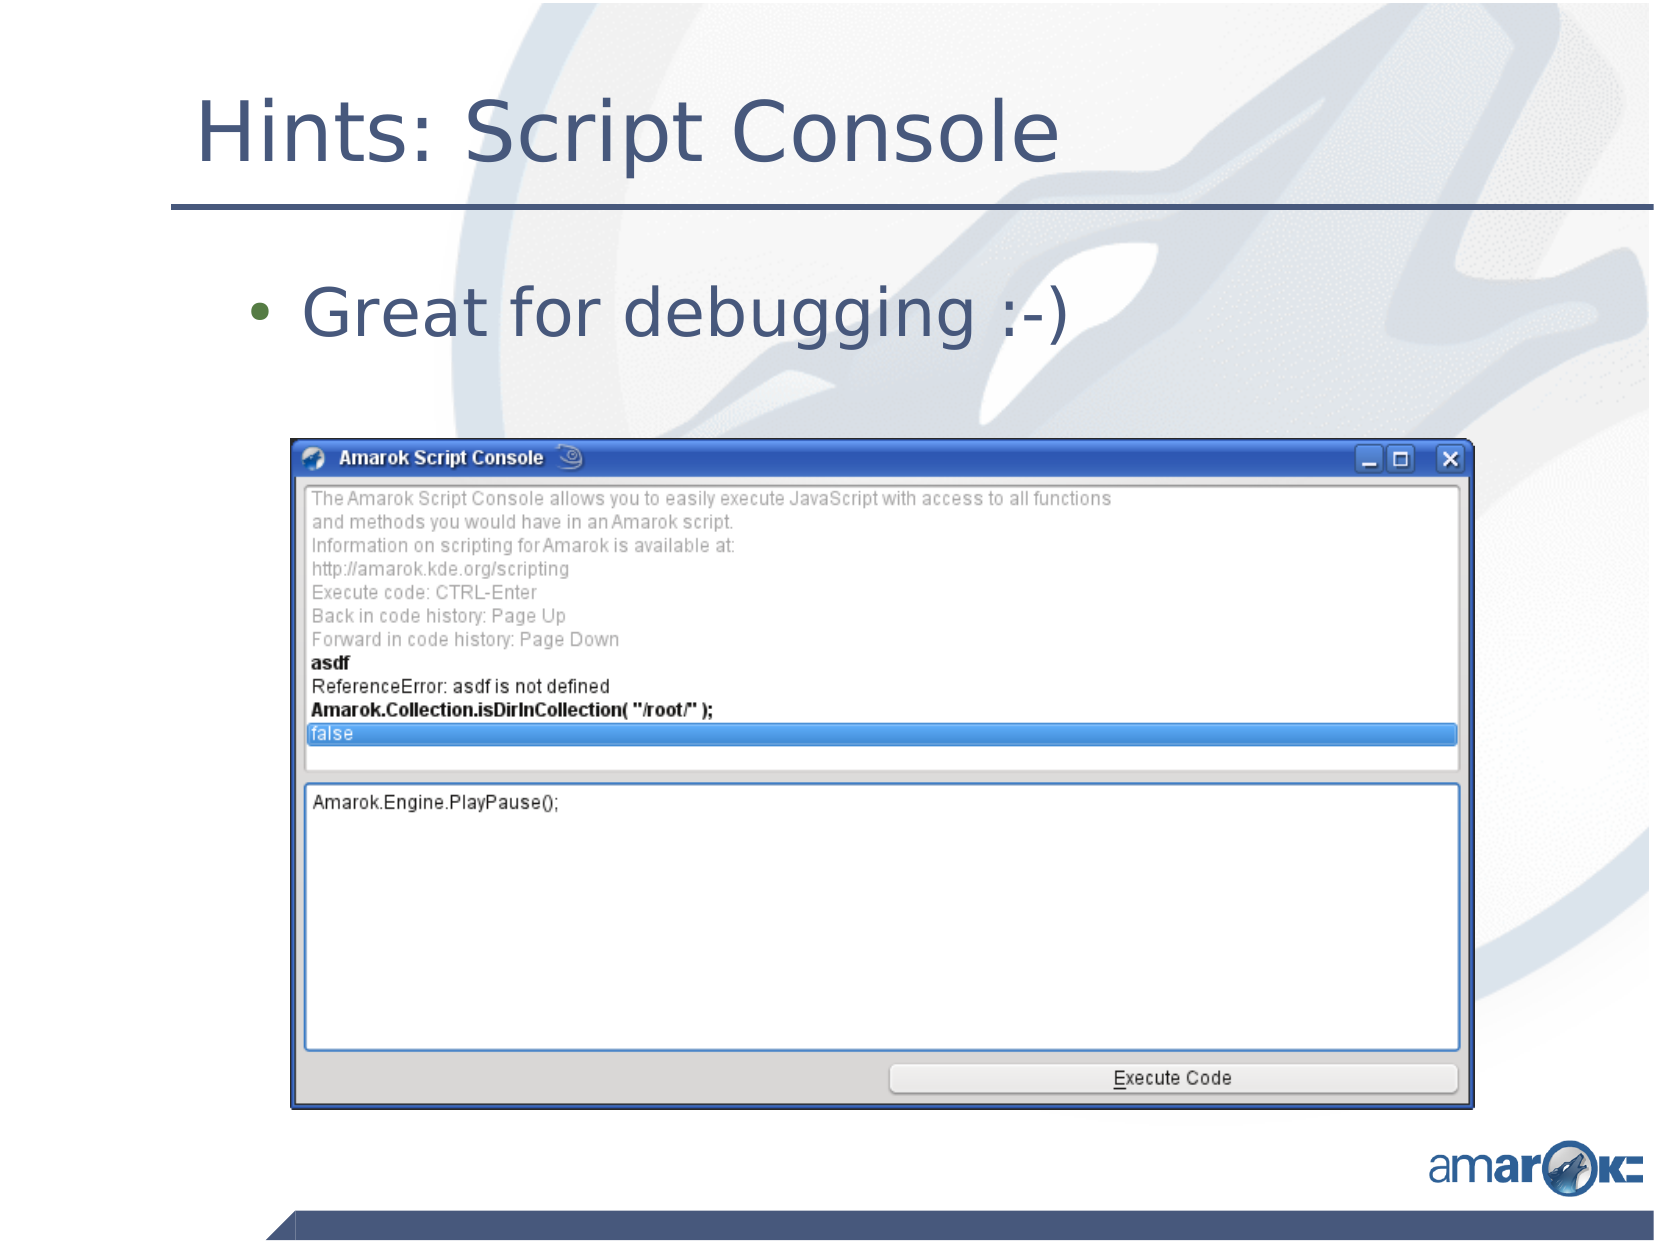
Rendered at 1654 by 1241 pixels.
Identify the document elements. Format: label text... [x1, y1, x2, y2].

picture [290, 438, 1475, 1110]
list Great for debugging :-) [212, 274, 1530, 1078]
picture [1417, 1127, 1652, 1210]
title Hints: Script Console [194, 29, 1530, 237]
